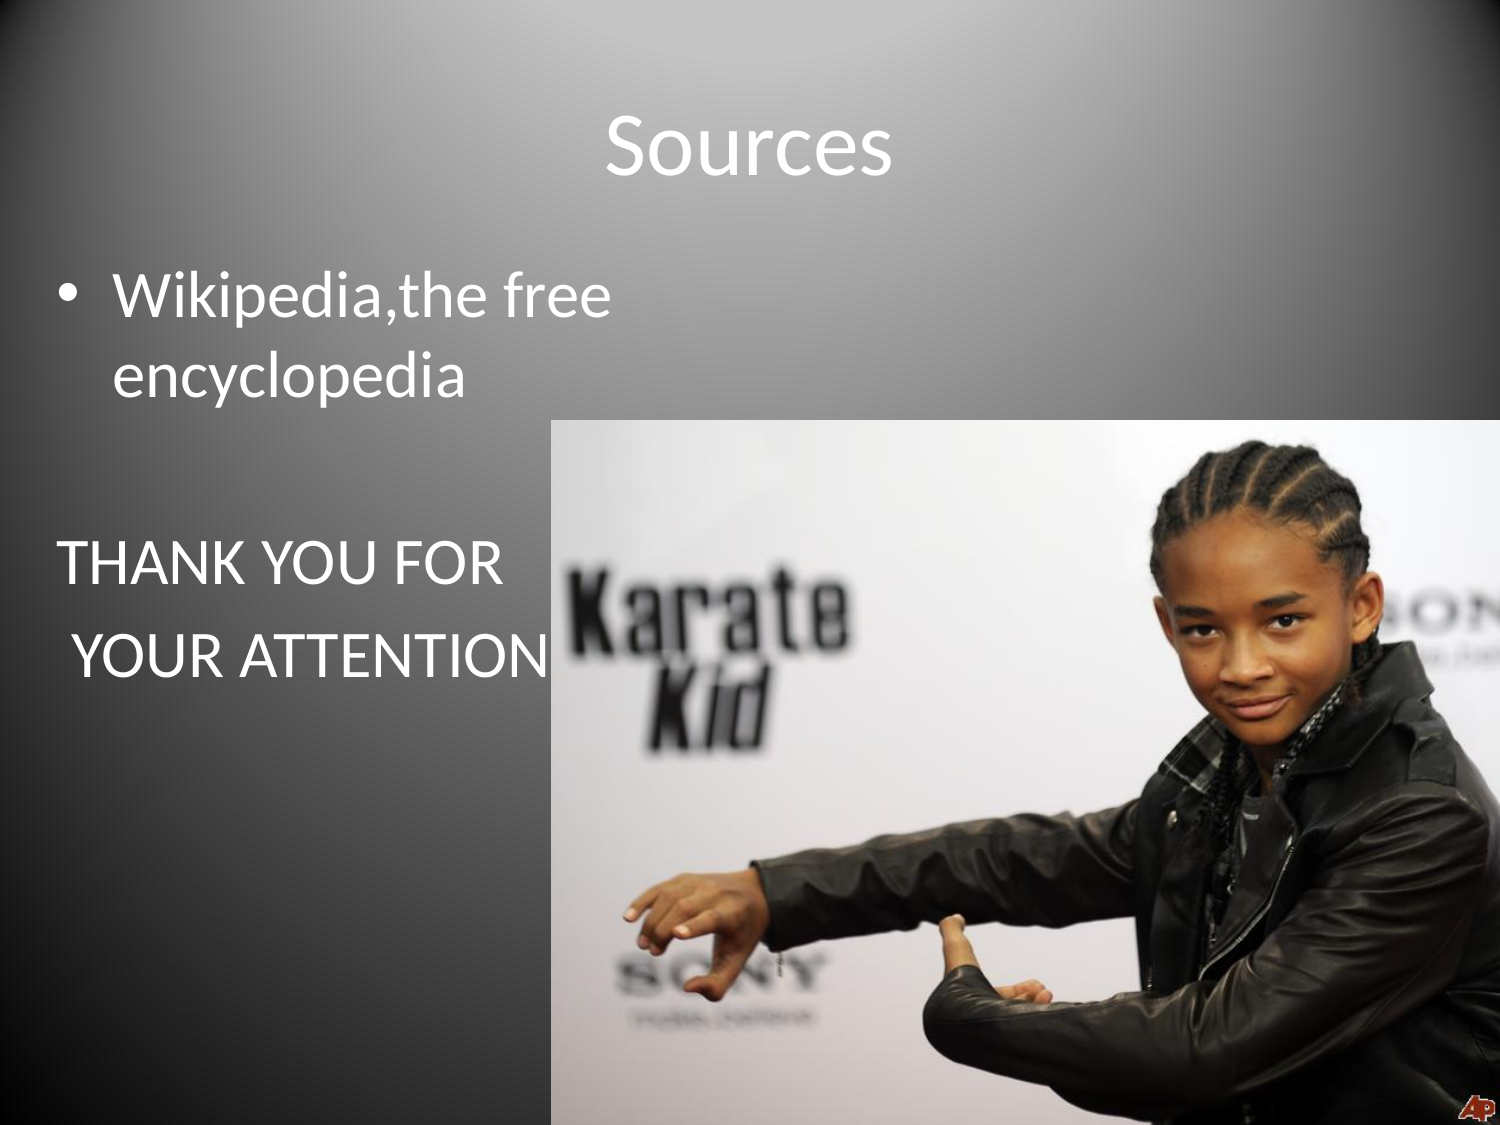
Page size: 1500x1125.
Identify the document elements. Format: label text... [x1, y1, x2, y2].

title Sources [75, 45, 1425, 233]
picture [0, 0, 1500, 1125]
list Wikipedia,the free encyclopedia THANK YOU FOR YOUR ATTENTION [41, 243, 776, 970]
